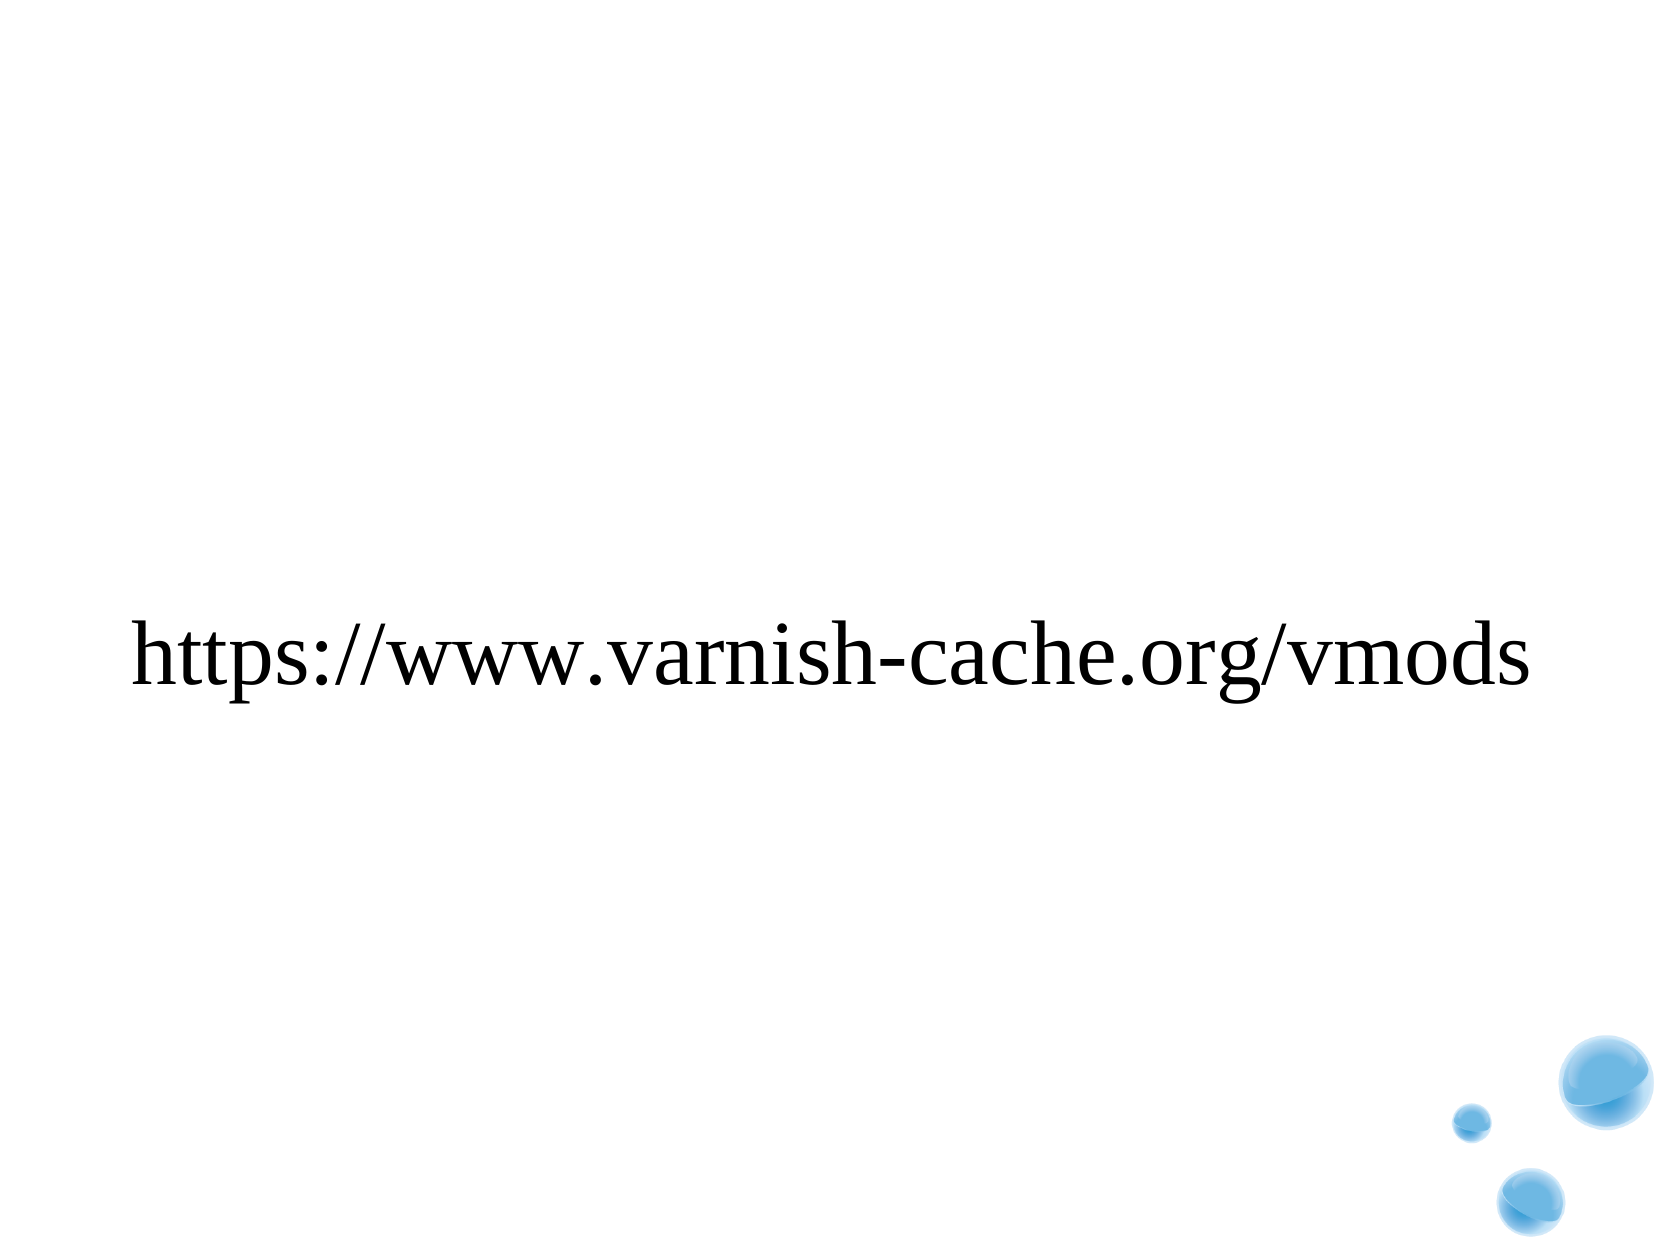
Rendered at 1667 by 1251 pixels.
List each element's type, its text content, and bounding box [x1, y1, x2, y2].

picture [1451, 1033, 1654, 1238]
subtitle https://www.varnish-cache.org/vmods [124, 110, 1541, 1186]
